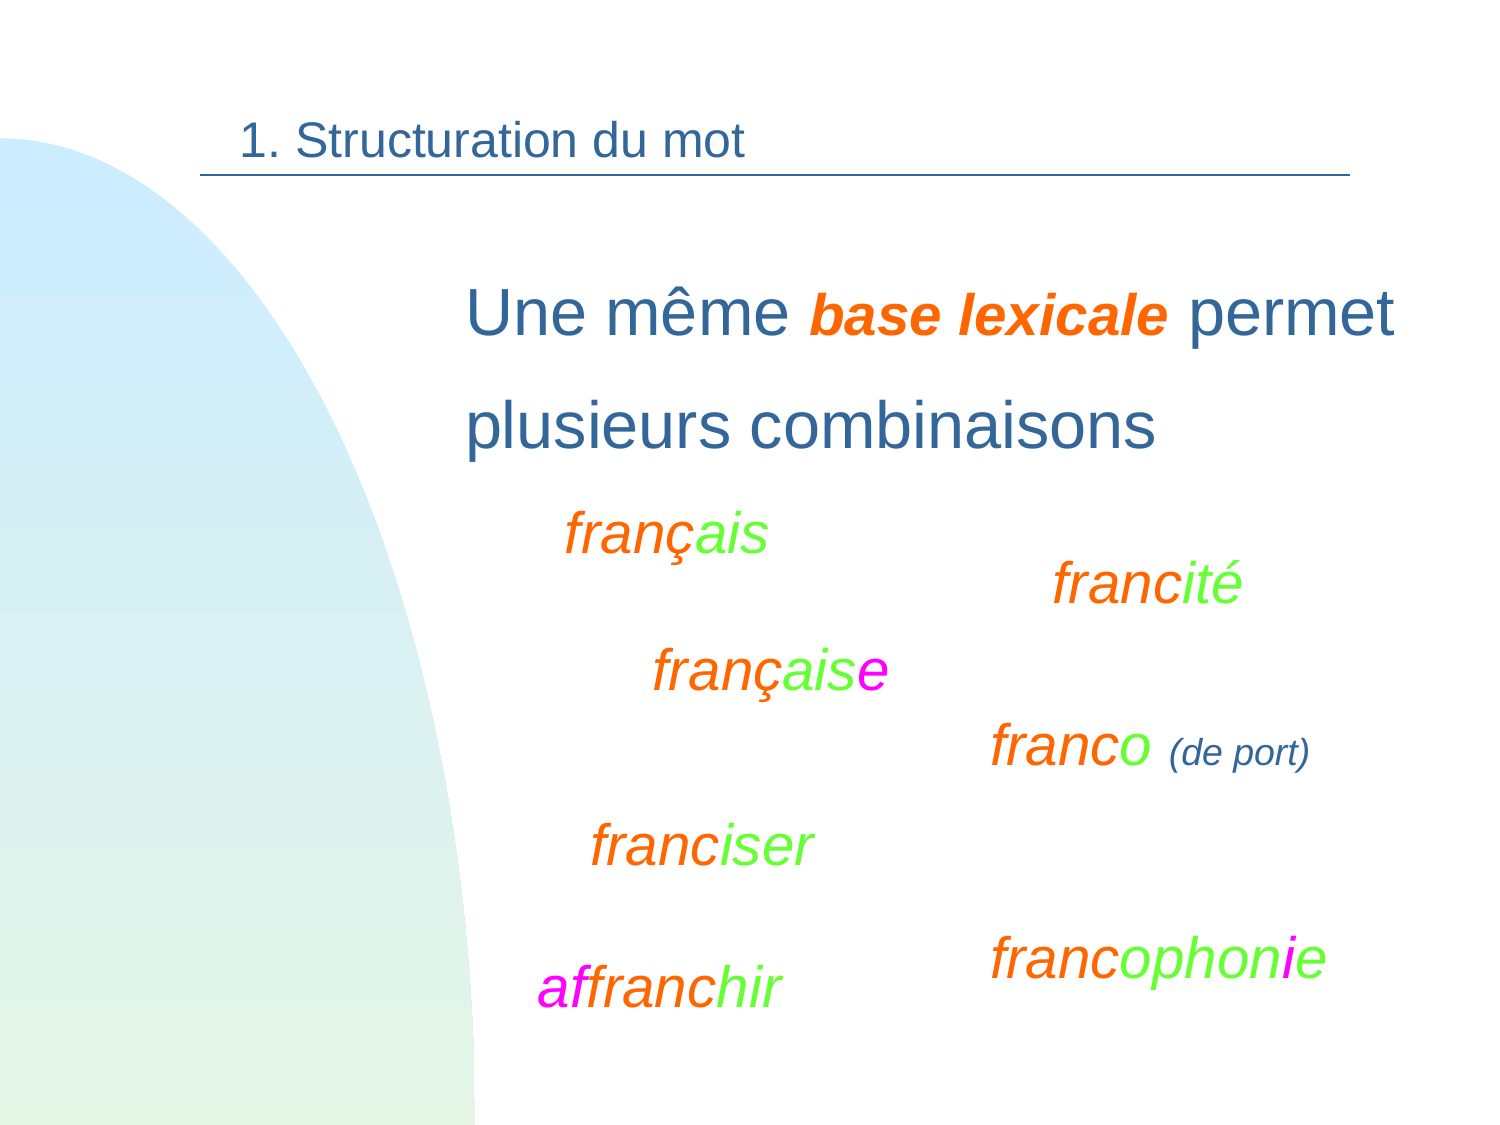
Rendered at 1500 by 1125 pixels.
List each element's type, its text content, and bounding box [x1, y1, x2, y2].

text_box francophonie [975, 912, 1363, 1000]
text_box franco (de port) [975, 699, 1435, 804]
text_box francité [1037, 537, 1450, 625]
text_box franciser [574, 799, 988, 888]
text_box 1. Structuration du mot [224, 99, 761, 174]
text_box français [549, 487, 963, 576]
text_box affranchir [522, 941, 836, 1042]
title Une même base lexicale permet plusieurs combinaisons [449, 261, 1450, 477]
list française [637, 624, 951, 795]
